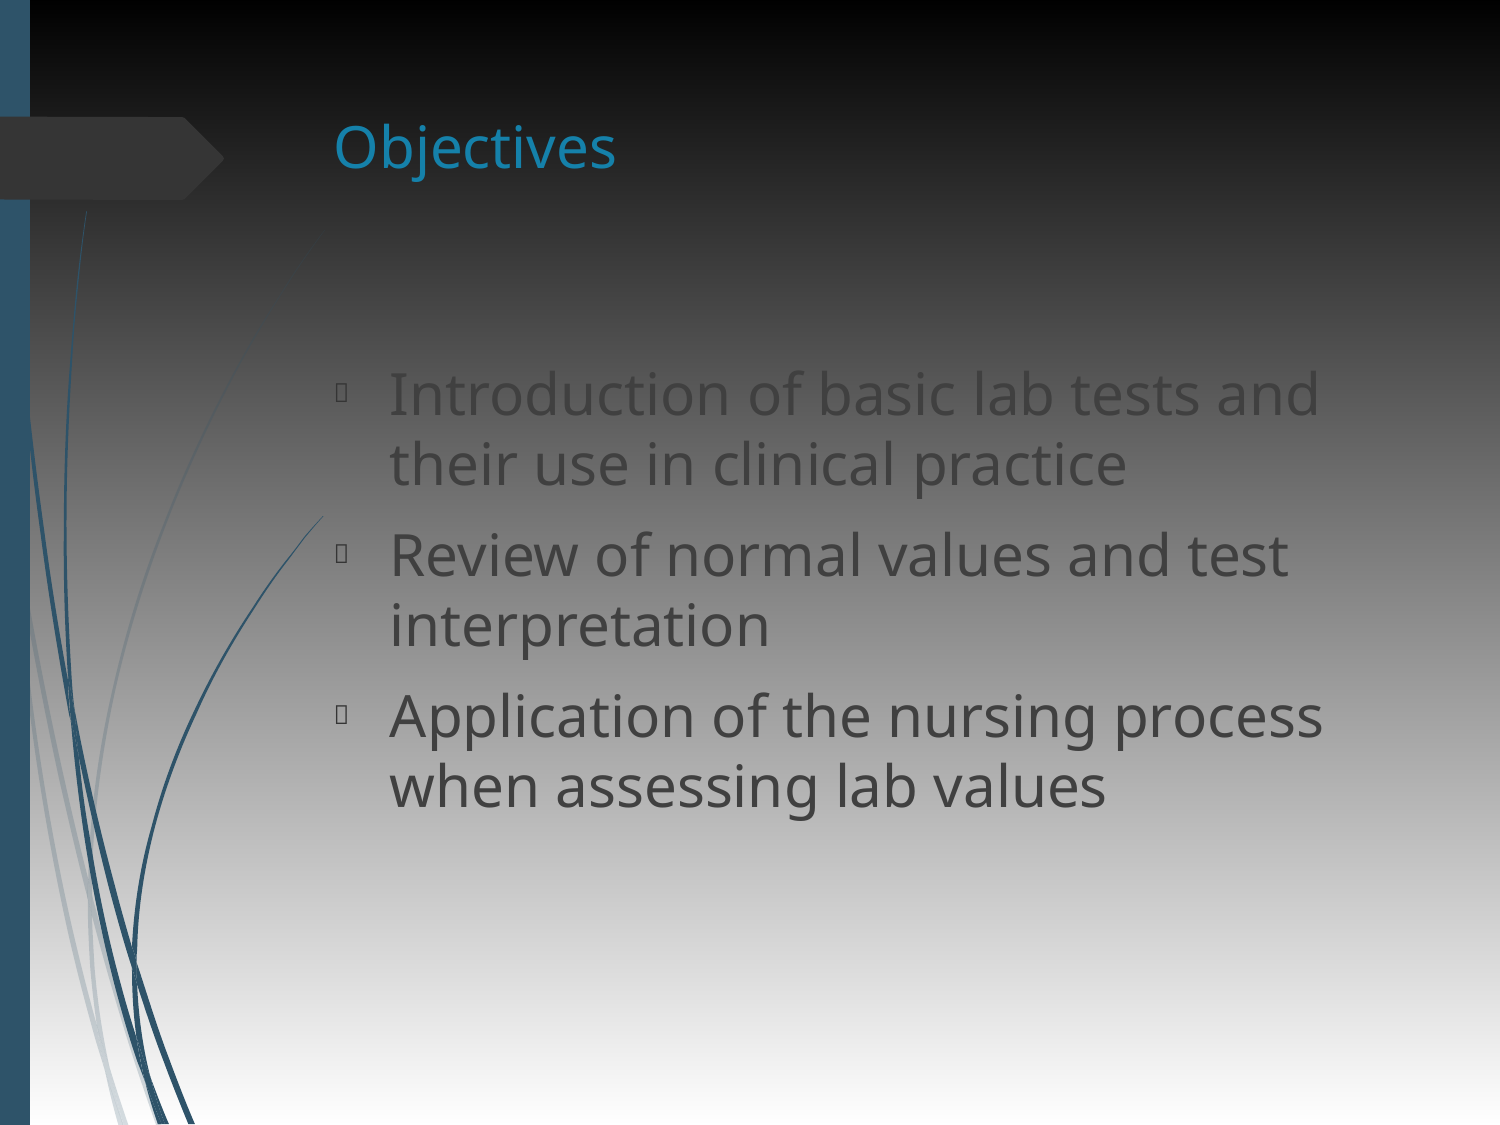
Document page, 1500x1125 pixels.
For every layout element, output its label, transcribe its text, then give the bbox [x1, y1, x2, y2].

list Introduction of basic lab tests and their use in clinical practice Review of normal values and test interpretation Application of the nursing process when assessing lab values [318, 350, 1400, 970]
title Objectives [319, 102, 1400, 313]
